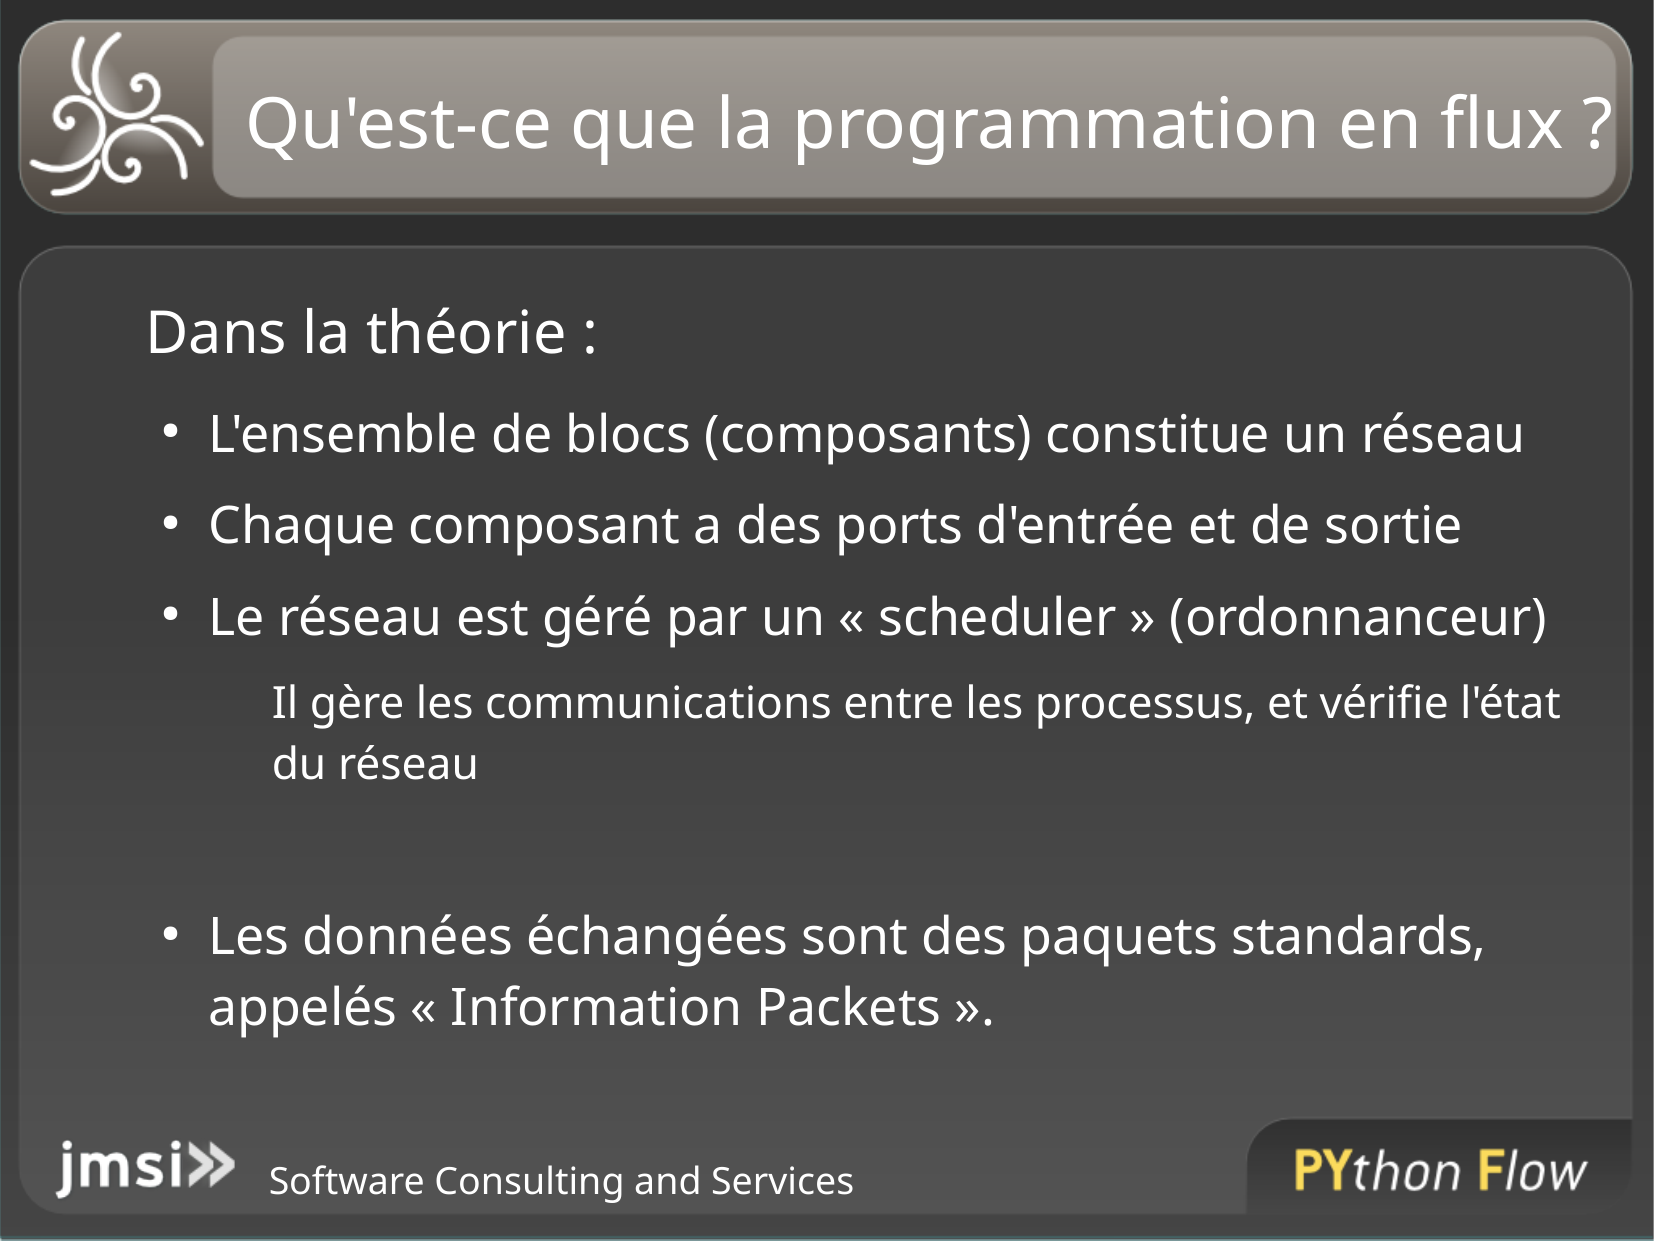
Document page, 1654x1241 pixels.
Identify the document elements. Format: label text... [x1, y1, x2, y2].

list Dans la théorie : L'ensemble de blocs (composants) constitue un réseau Chaque composant a des ports d'entrée et de sortie Le réseau est géré par un « scheduler » (ordonnanceur) Il gère les communications entre les processus, et vérifie l'état du réseau Les données échangées sont des paquets standards, appelés « Information Packets ». [82, 290, 1571, 1109]
picture [0, 0, 1654, 1241]
title Qu'est-ce que la programmation en flux ? [236, 81, 1625, 161]
